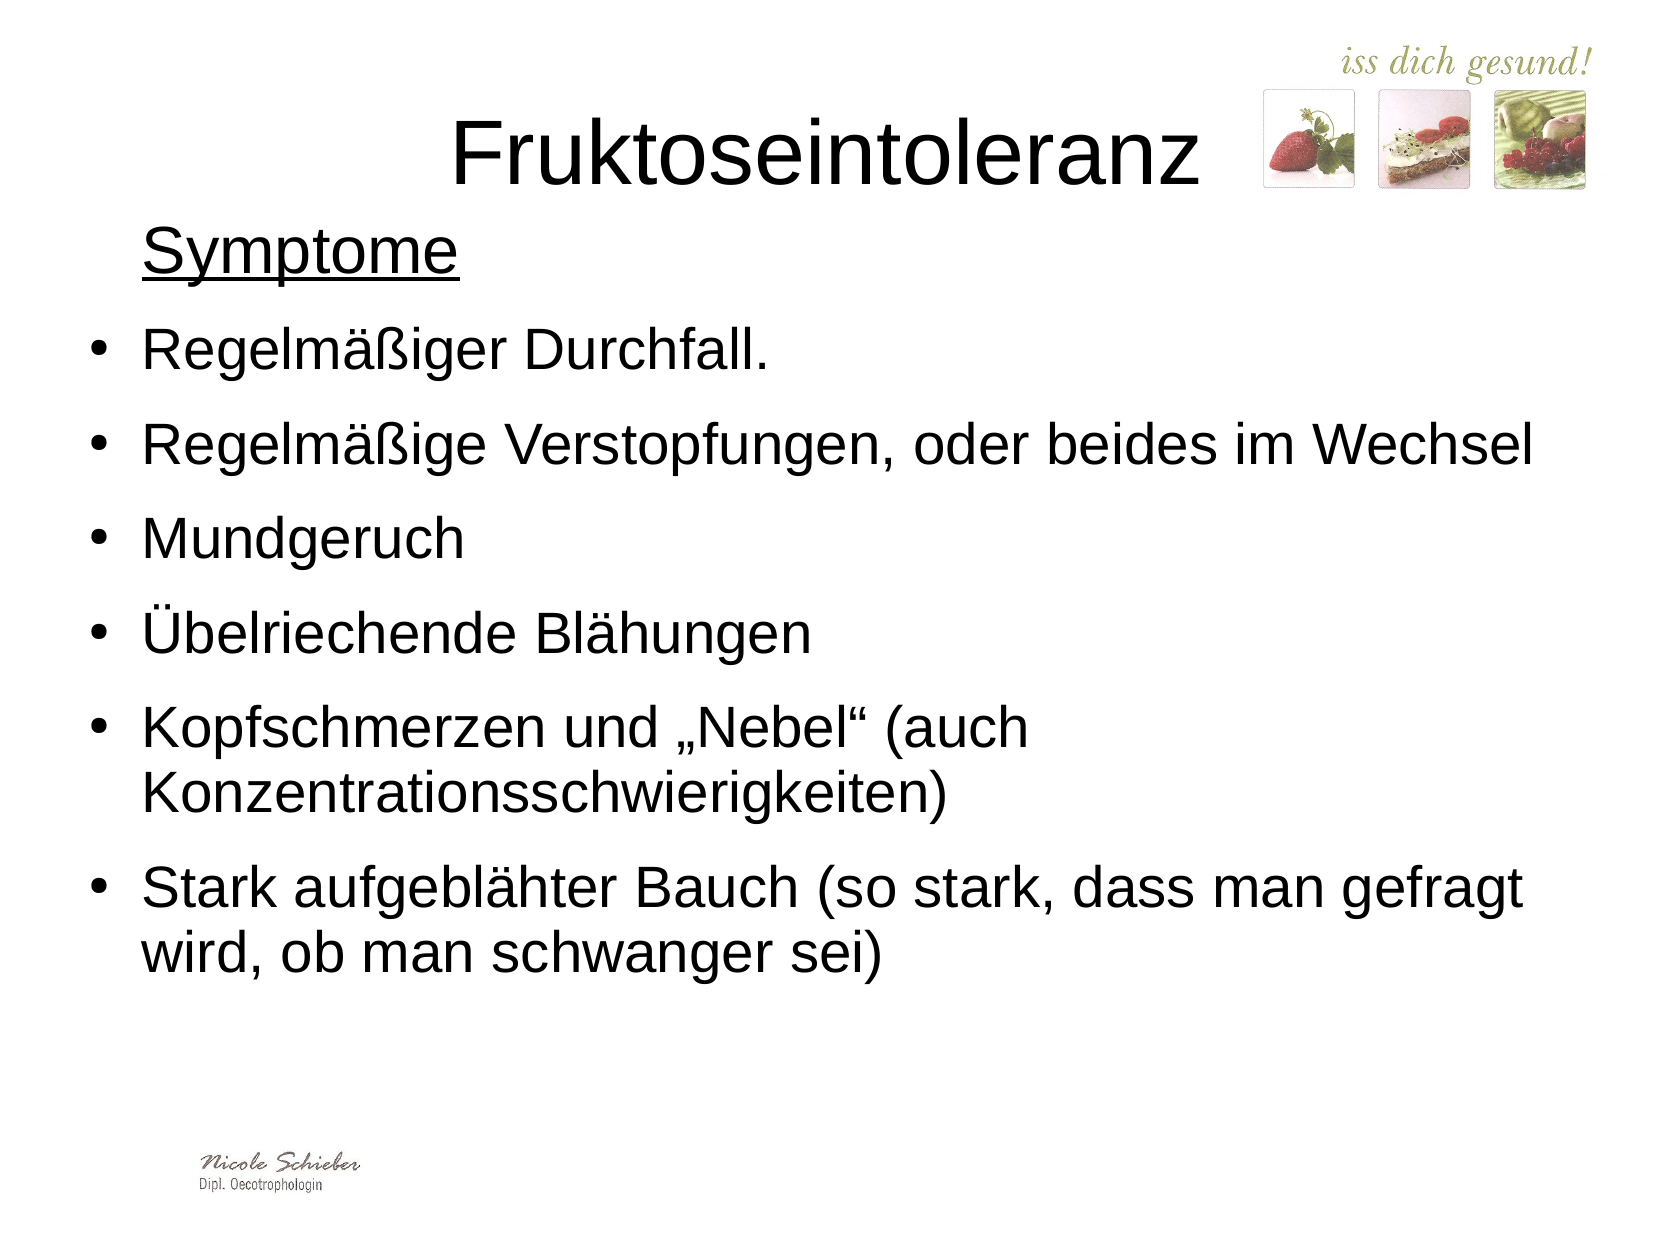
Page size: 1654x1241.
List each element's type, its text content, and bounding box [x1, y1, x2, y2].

list Symptome Regelmäßiger Durchfall. Regelmäßige Verstopfungen, oder beides im Wechsel Mundgeruch Übelriechende Blähungen Kopfschmerzen und „Nebel“ (auch Konzentrationsschwierigkeiten) Stark aufgeblähter Bauch (so stark, dass man gefragt wird, ob man schwanger sei) [70, 212, 1559, 1032]
title Fruktoseintoleranz [82, 49, 1571, 257]
picture [1251, 29, 1607, 198]
picture [188, 1149, 367, 1205]
